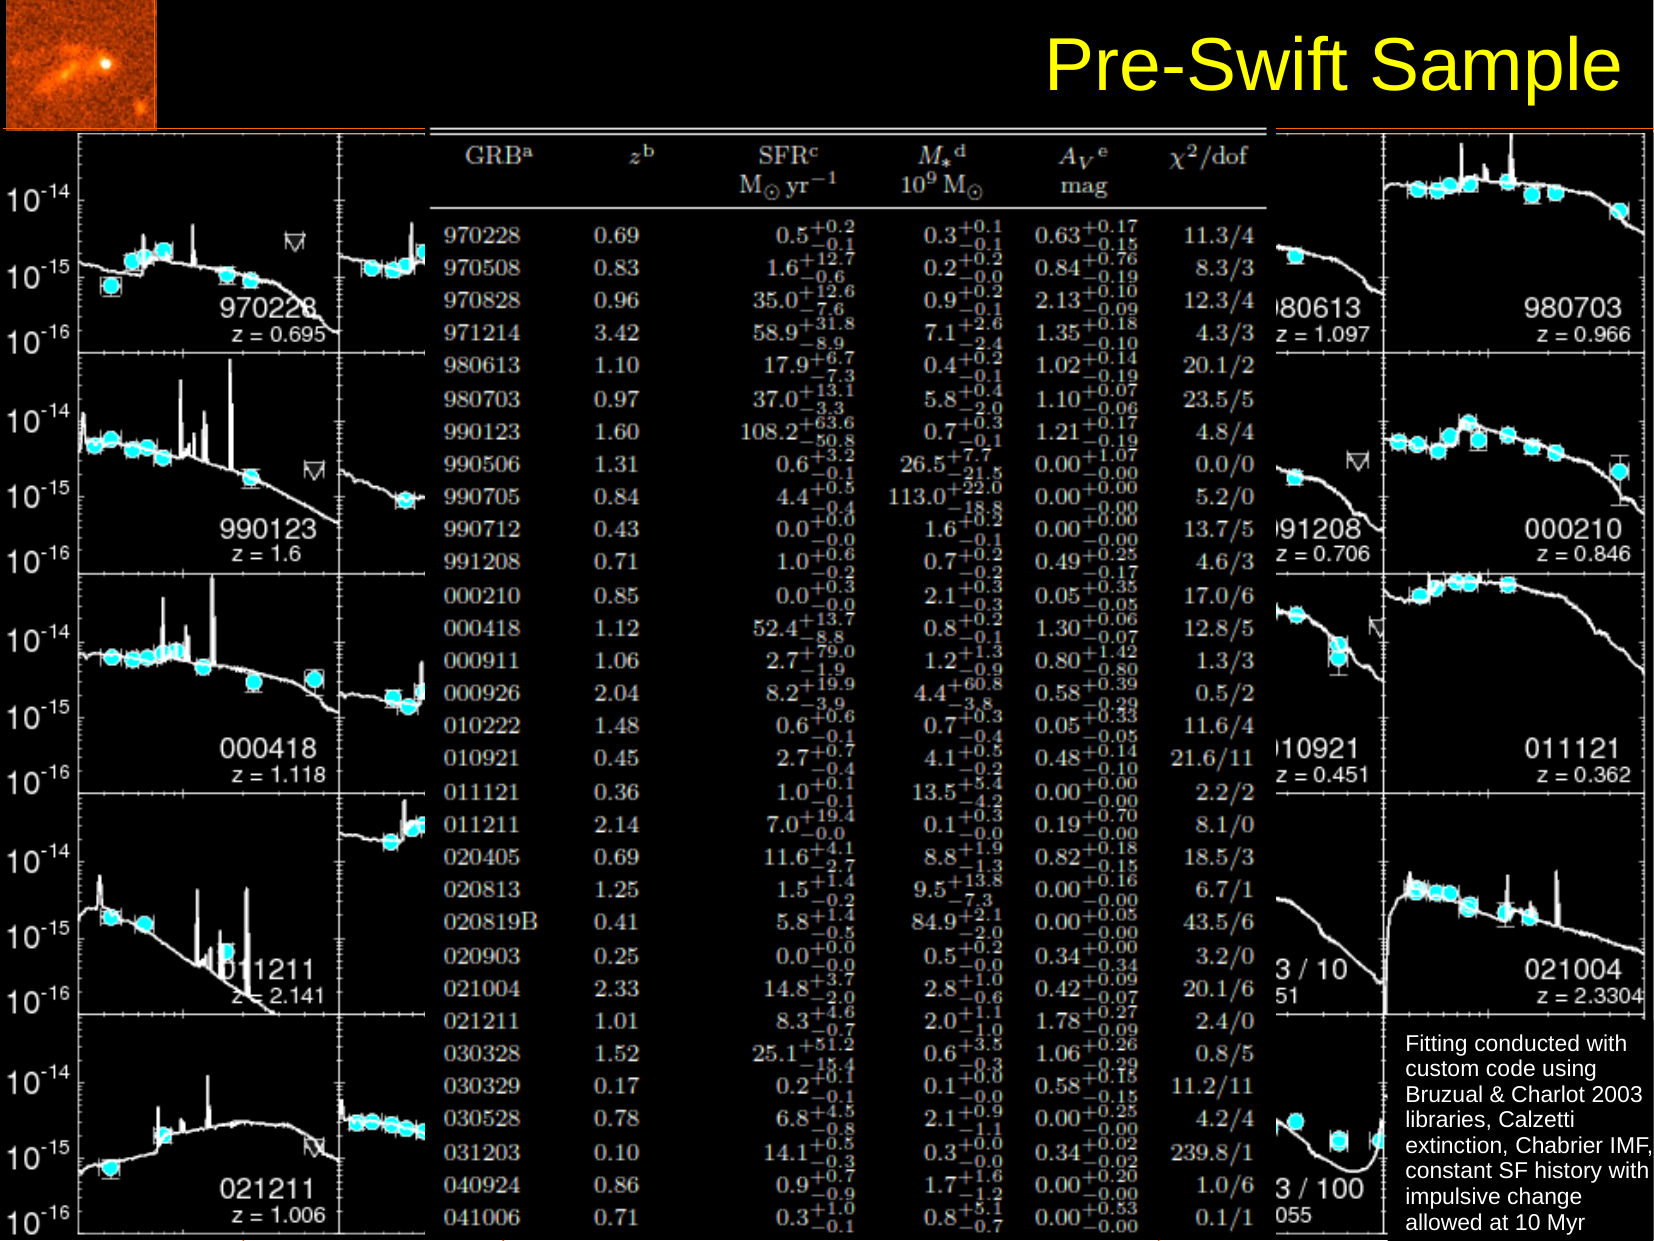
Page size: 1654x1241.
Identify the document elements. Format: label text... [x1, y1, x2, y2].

title Pre-Swift Sample [187, 21, 1624, 108]
text_box Fitting conducted with custom code using Bruzual & Charlot 2003 libraries, Calzetti extinction, Chabrier IMF, constant SF history with impulsive change allowed at 10 Myr [1387, 1020, 1654, 1241]
picture [0, 121, 1654, 1241]
picture [7, 0, 154, 128]
